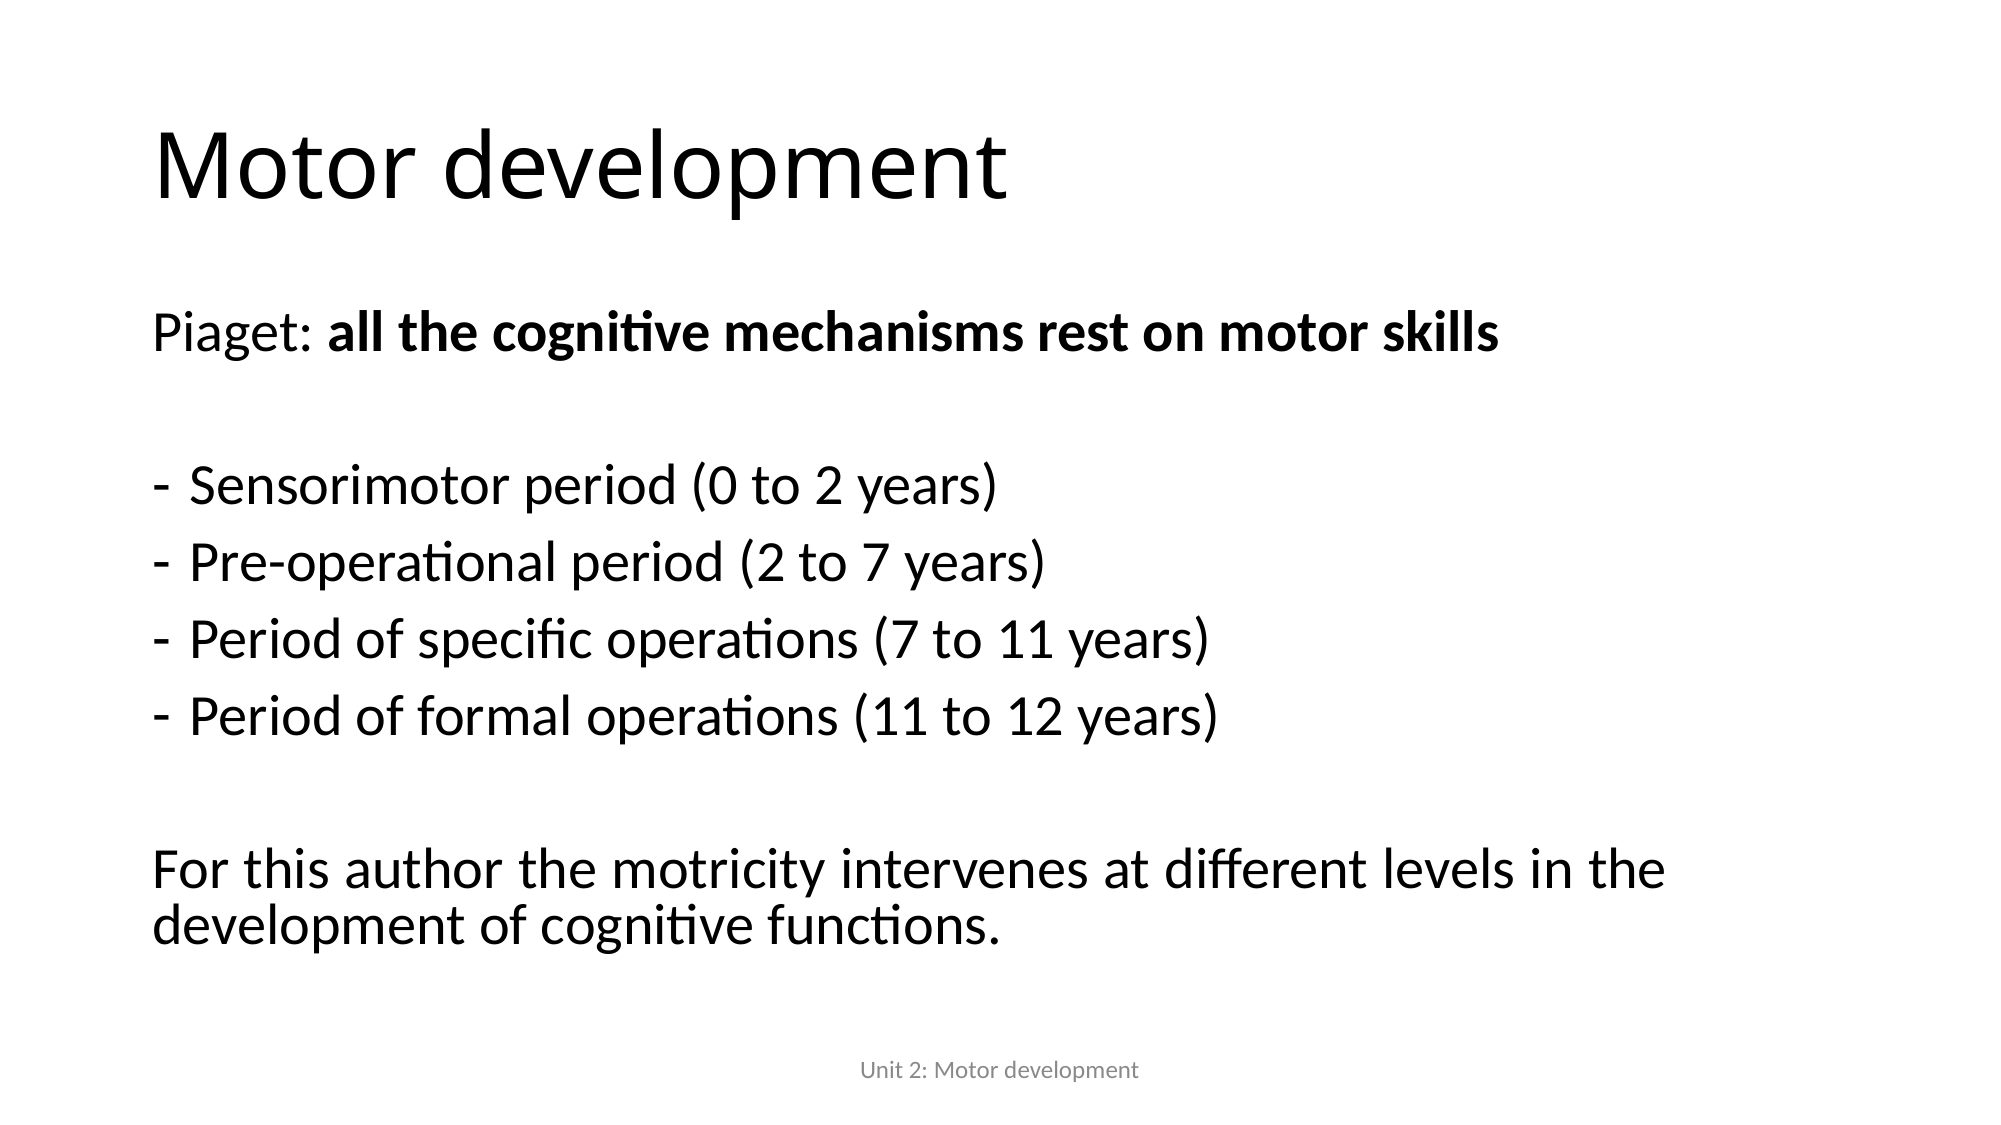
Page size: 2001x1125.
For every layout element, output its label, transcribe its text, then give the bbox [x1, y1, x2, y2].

list Piaget: all the cognitive mechanisms rest on motor skills Sensorimotor period (0 to 2 years) Pre-operational period (2 to 7 years) Period of specific operations (7 to 11 years) Period of formal operations (11 to 12 years) For this author the motricity intervenes at different levels in the development of cognitive functions. [137, 299, 1863, 1014]
title Motor development [137, 59, 1863, 278]
text_box Unit 2: Motor development [662, 1042, 1338, 1103]
